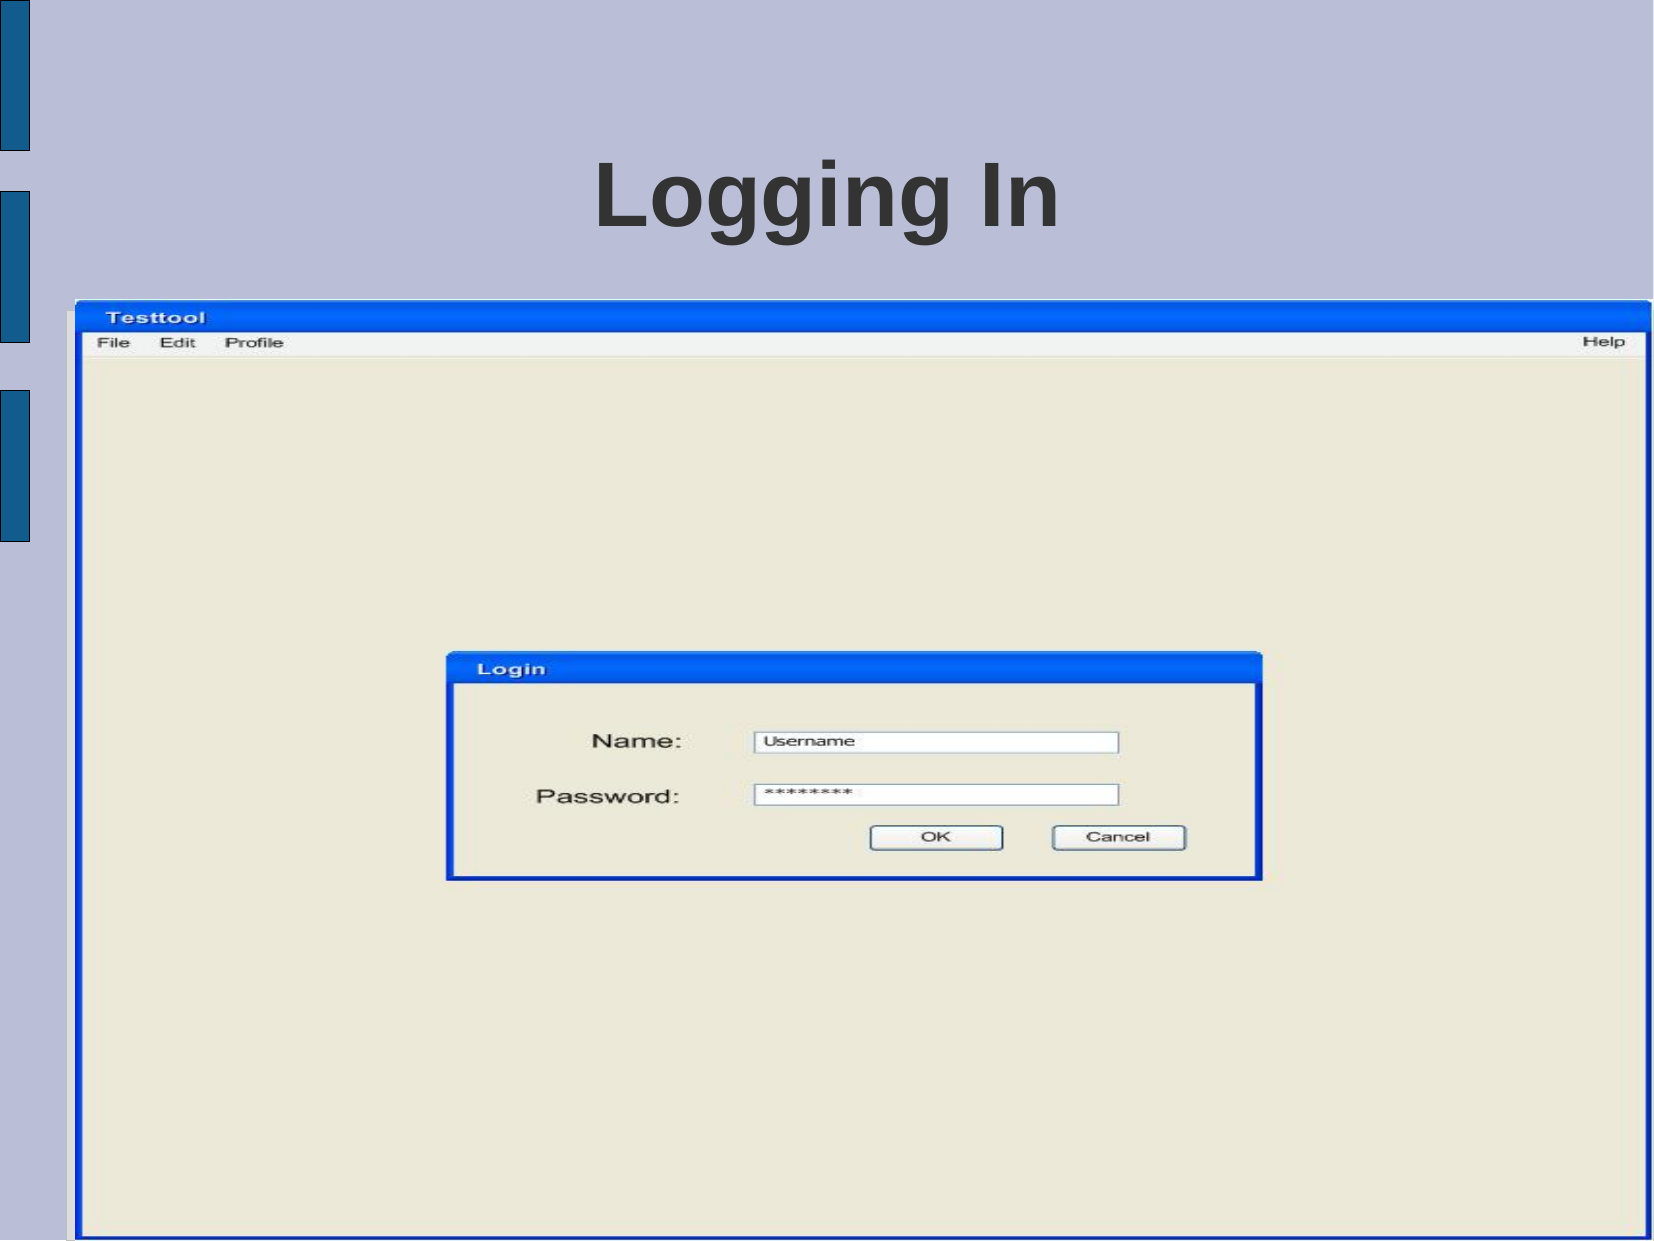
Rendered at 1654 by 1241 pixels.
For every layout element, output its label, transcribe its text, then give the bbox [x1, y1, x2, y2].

title Logging In [121, 91, 1534, 299]
picture [75, 299, 1654, 1241]
